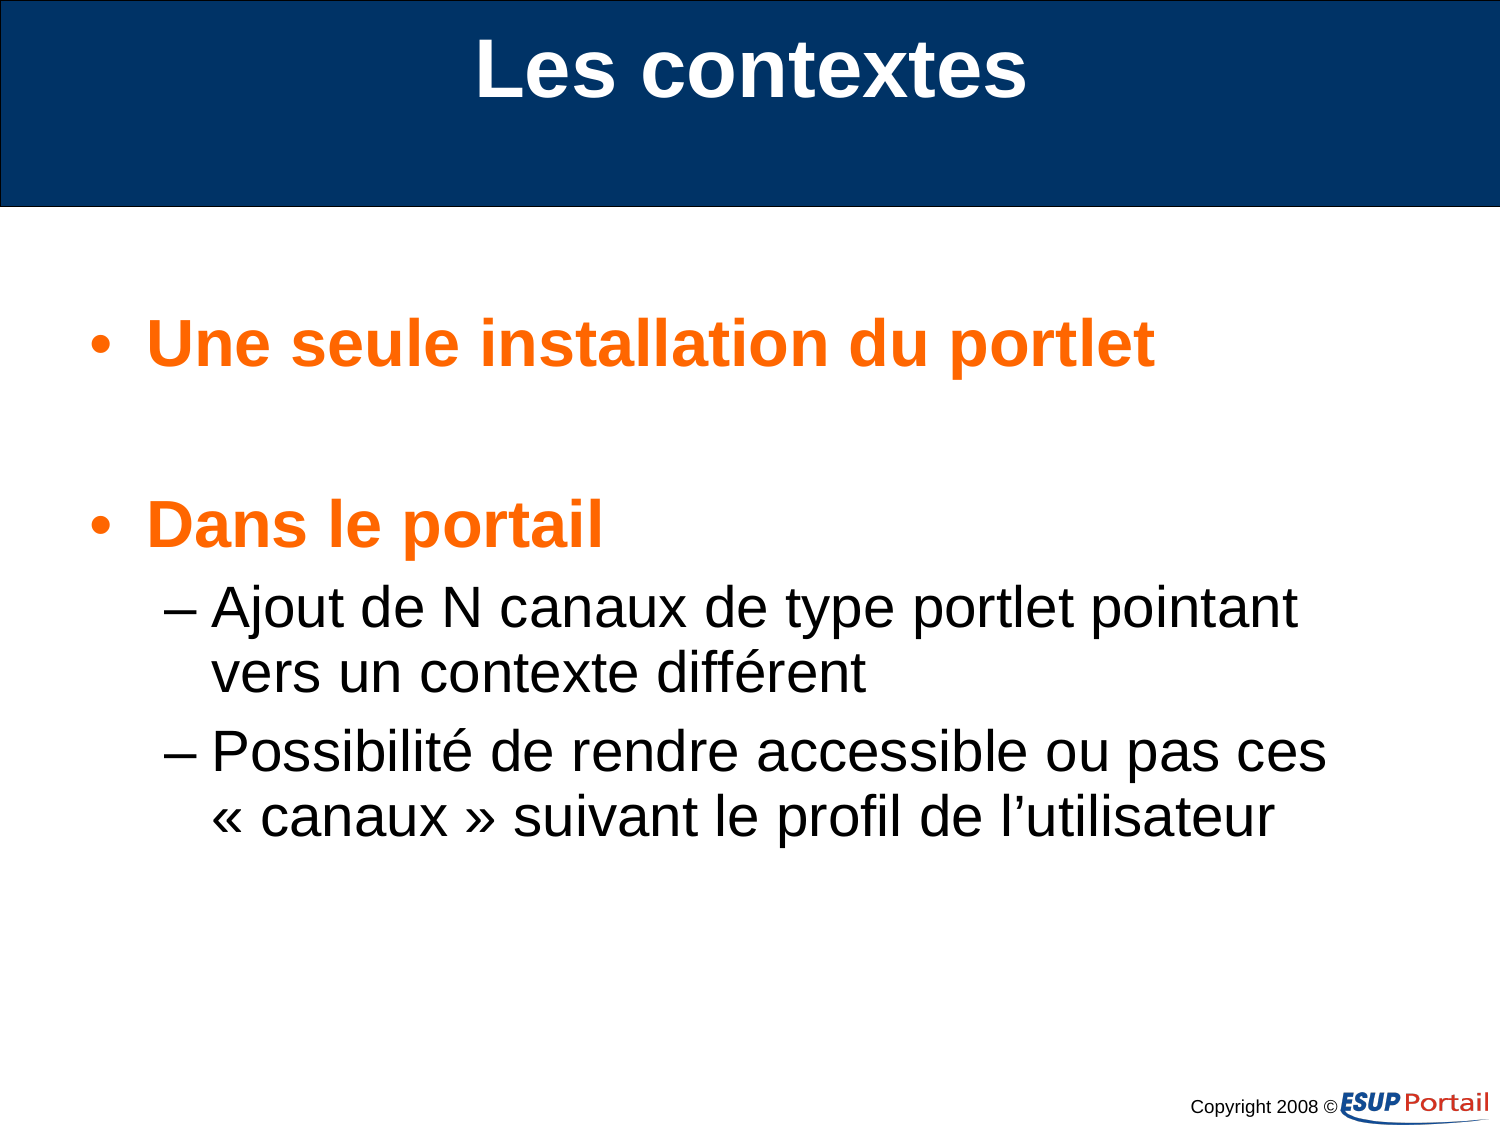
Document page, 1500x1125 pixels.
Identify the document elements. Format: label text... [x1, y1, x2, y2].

picture [1340, 1092, 1489, 1125]
list Une seule installation du portlet Dans le portail Ajout de N canaux de type portlet pointant vers un contexte différent Possibilité de rendre accessible ou pas ces « canaux » suivant le profil de l’utilisateur [75, 208, 1426, 1005]
title Les contextes [76, 0, 1427, 138]
